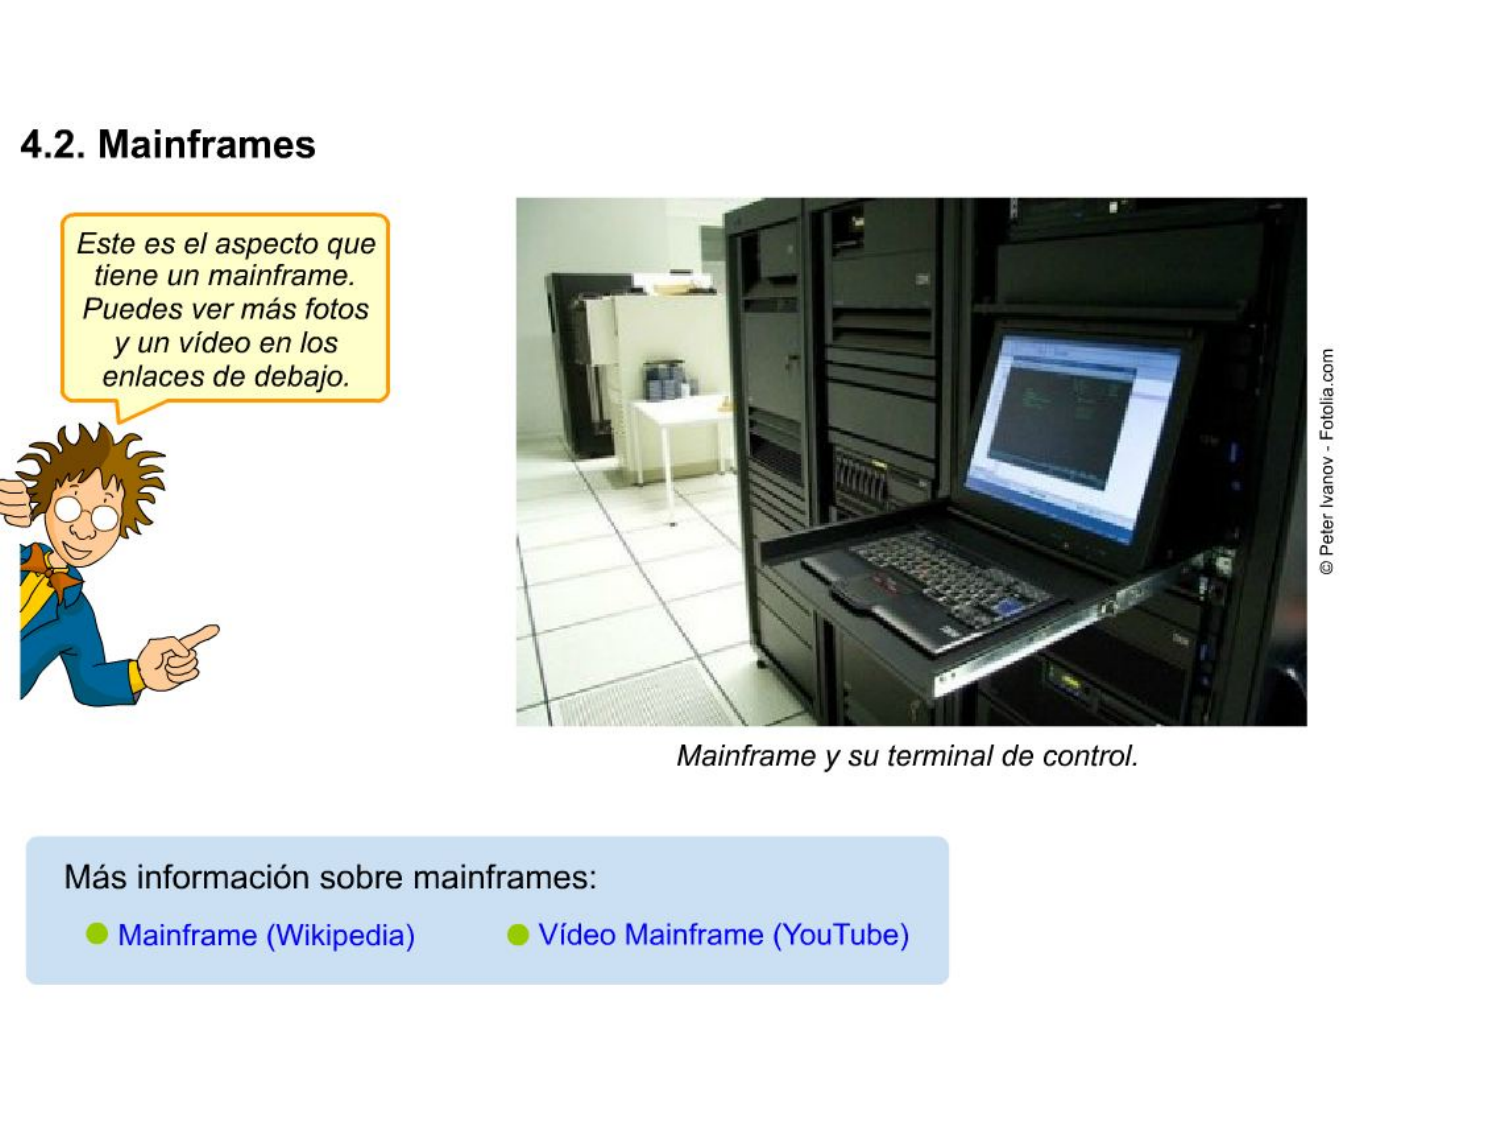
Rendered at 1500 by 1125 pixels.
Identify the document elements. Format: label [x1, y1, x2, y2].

picture [0, 111, 1500, 1014]
